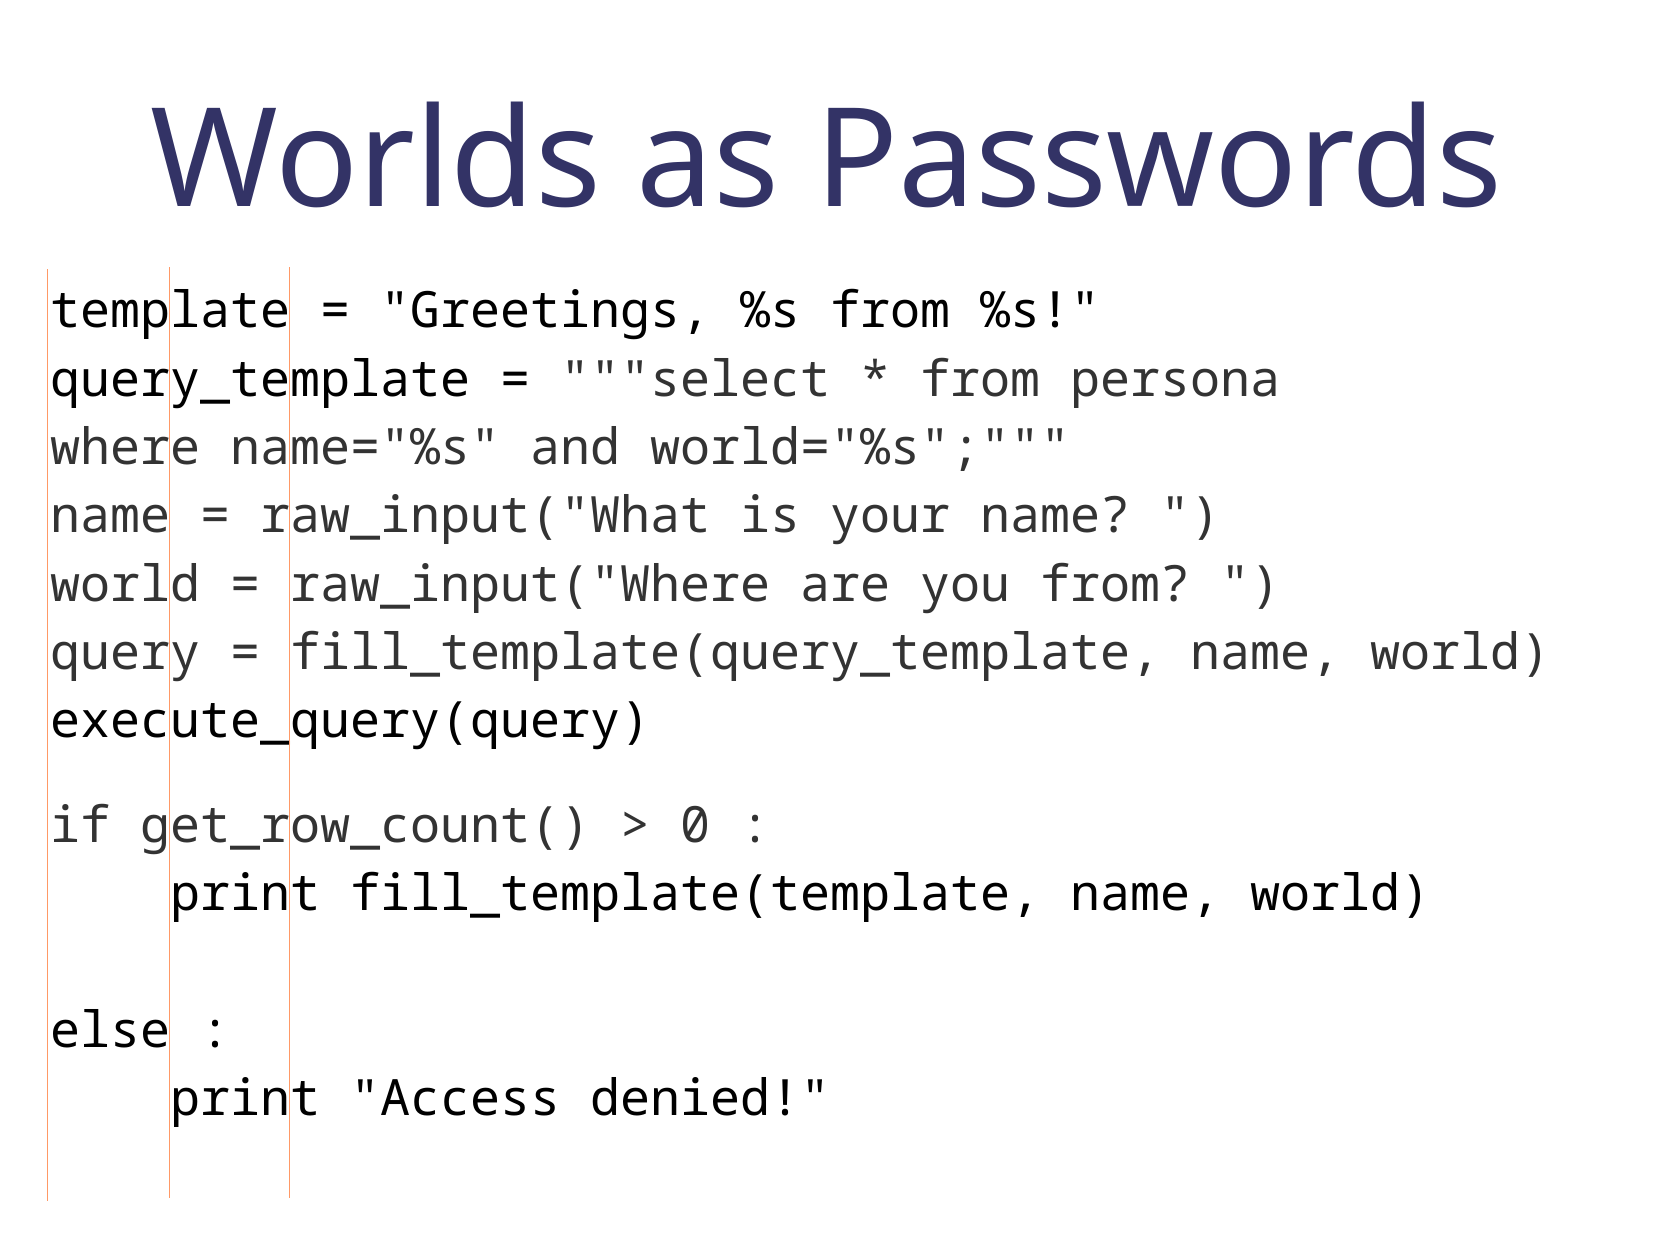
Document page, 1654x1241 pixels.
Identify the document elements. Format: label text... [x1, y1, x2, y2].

subtitle template = "Greetings, %s from %s!" query_template = """select * from persona where name="%s" and world="%s";""" name = raw_input("What is your name? ") world = raw_input("Where are you from? ") query = fill_template(query_template, name, world) execute_query(query) if get_row_count() > 0 : print fill_template(template, name, world) else : print "Access denied!" [50, 274, 169, 965]
subtitle template = "Greetings, %s from %s!" query_template = """select * from persona where name="%s" and world="%s";""" name = raw_input("What is your name? ") world = raw_input("Where are you from? ") query = fill_template(query_template, name, world) execute_query(query) if get_row_count() > 0 : print fill_template(template, name, world) else : print "Access denied!" [290, 274, 1654, 965]
title Worlds as Passwords [82, 56, 1571, 250]
subtitle template = "Greetings, %s from %s!" query_template = """select * from persona where name="%s" and world="%s";""" name = raw_input("What is your name? ") world = raw_input("Where are you from? ") query = fill_template(query_template, name, world) execute_query(query) if get_row_count() > 0 : print fill_template(template, name, world) else : print "Access denied!" [170, 274, 289, 965]
